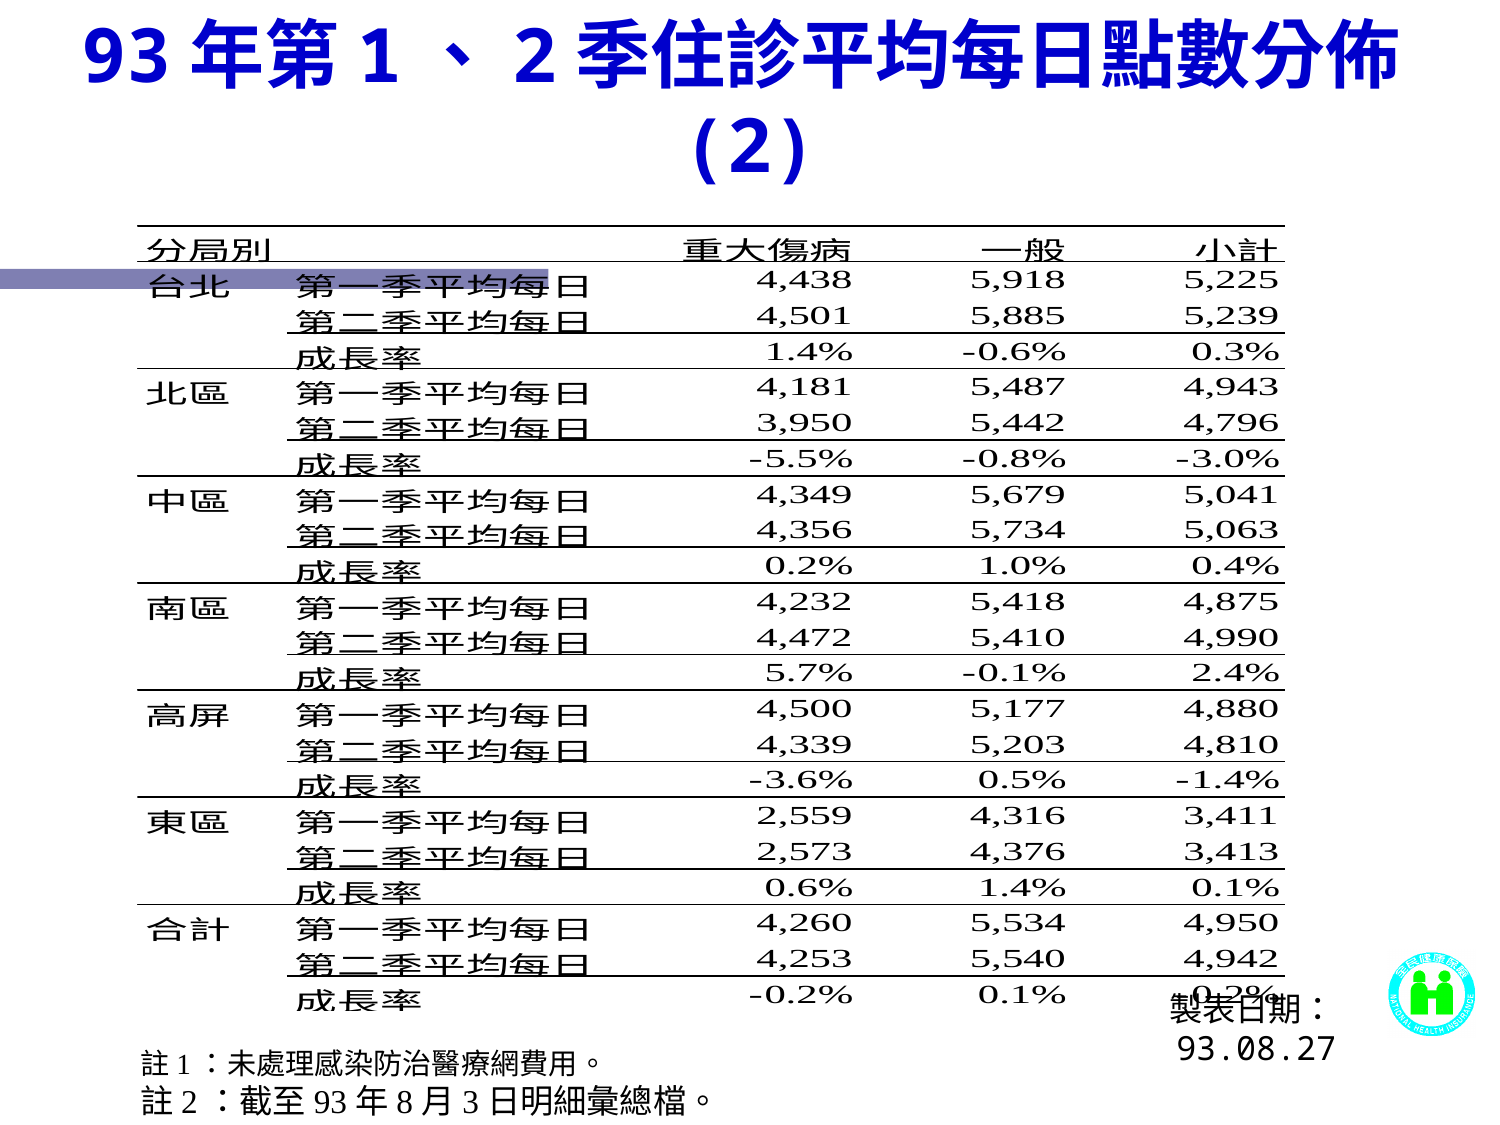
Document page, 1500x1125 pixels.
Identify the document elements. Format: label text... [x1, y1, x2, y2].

title 93年第1、2季住診平均每日點數分佈(2) [50, 0, 1451, 188]
chart [1243, 998, 1260, 1007]
chart [1243, 1009, 1260, 1013]
text_box 註1：未處理感染防治醫療網費用。 註2：截至93年8月3日明細彙總檔。 [125, 1037, 901, 1125]
chart [137, 224, 1288, 1013]
text_box 製表日期：93.08.27 [1074, 1019, 1438, 1075]
